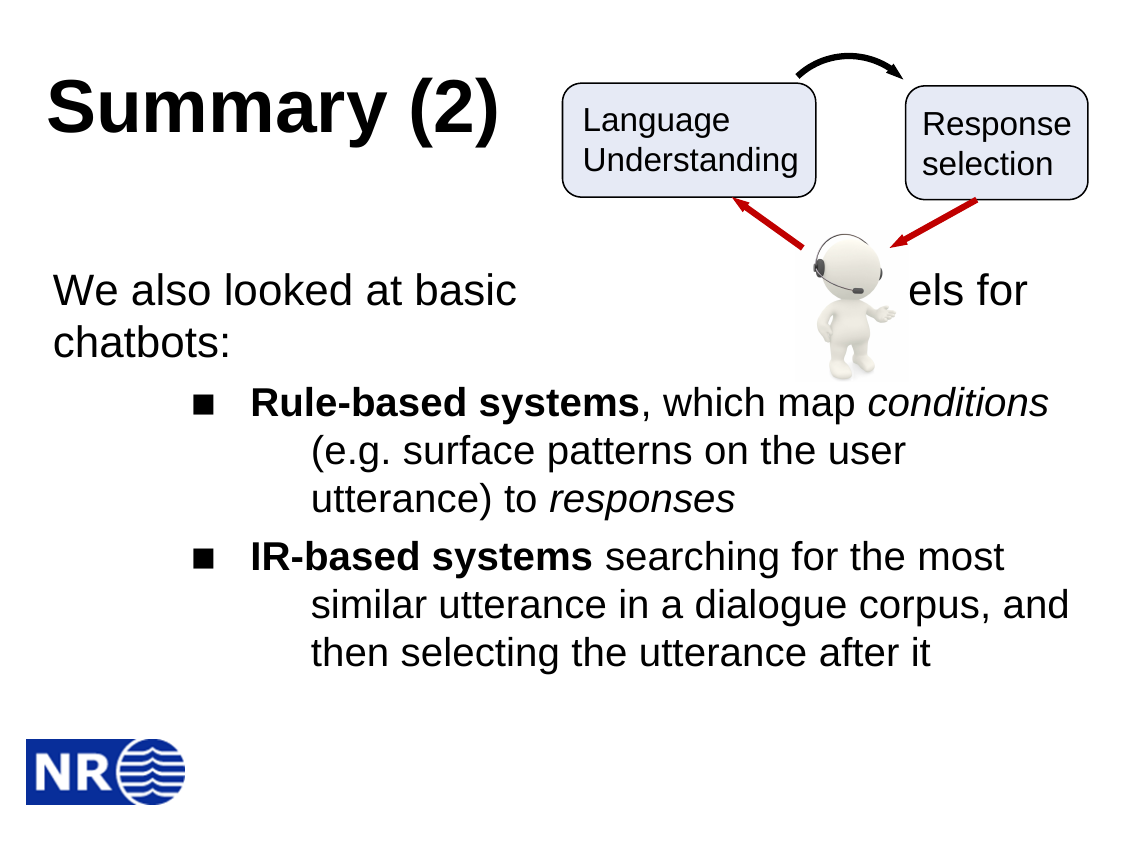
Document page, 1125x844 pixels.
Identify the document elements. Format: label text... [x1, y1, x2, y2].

text_box [588, 149, 600, 169]
title Summary (2) [30, 32, 1095, 157]
text_box Response selection [907, 94, 1108, 139]
text_box [905, 98, 1088, 200]
text_box [909, 85, 1085, 94]
text_box Language Understanding [567, 90, 858, 149]
list We also looked at basic models for chatbots: Rule-based systems, which map conditions (e.g. surface patterns on the user utterance) to responses IR-based systems searching for the most similar utterance in a dialogue corpus, and then selecting the utterance after it [37, 253, 1088, 686]
text_box [739, 155, 748, 169]
picture [795, 230, 909, 382]
text_box [562, 83, 816, 198]
text_box [629, 155, 638, 169]
